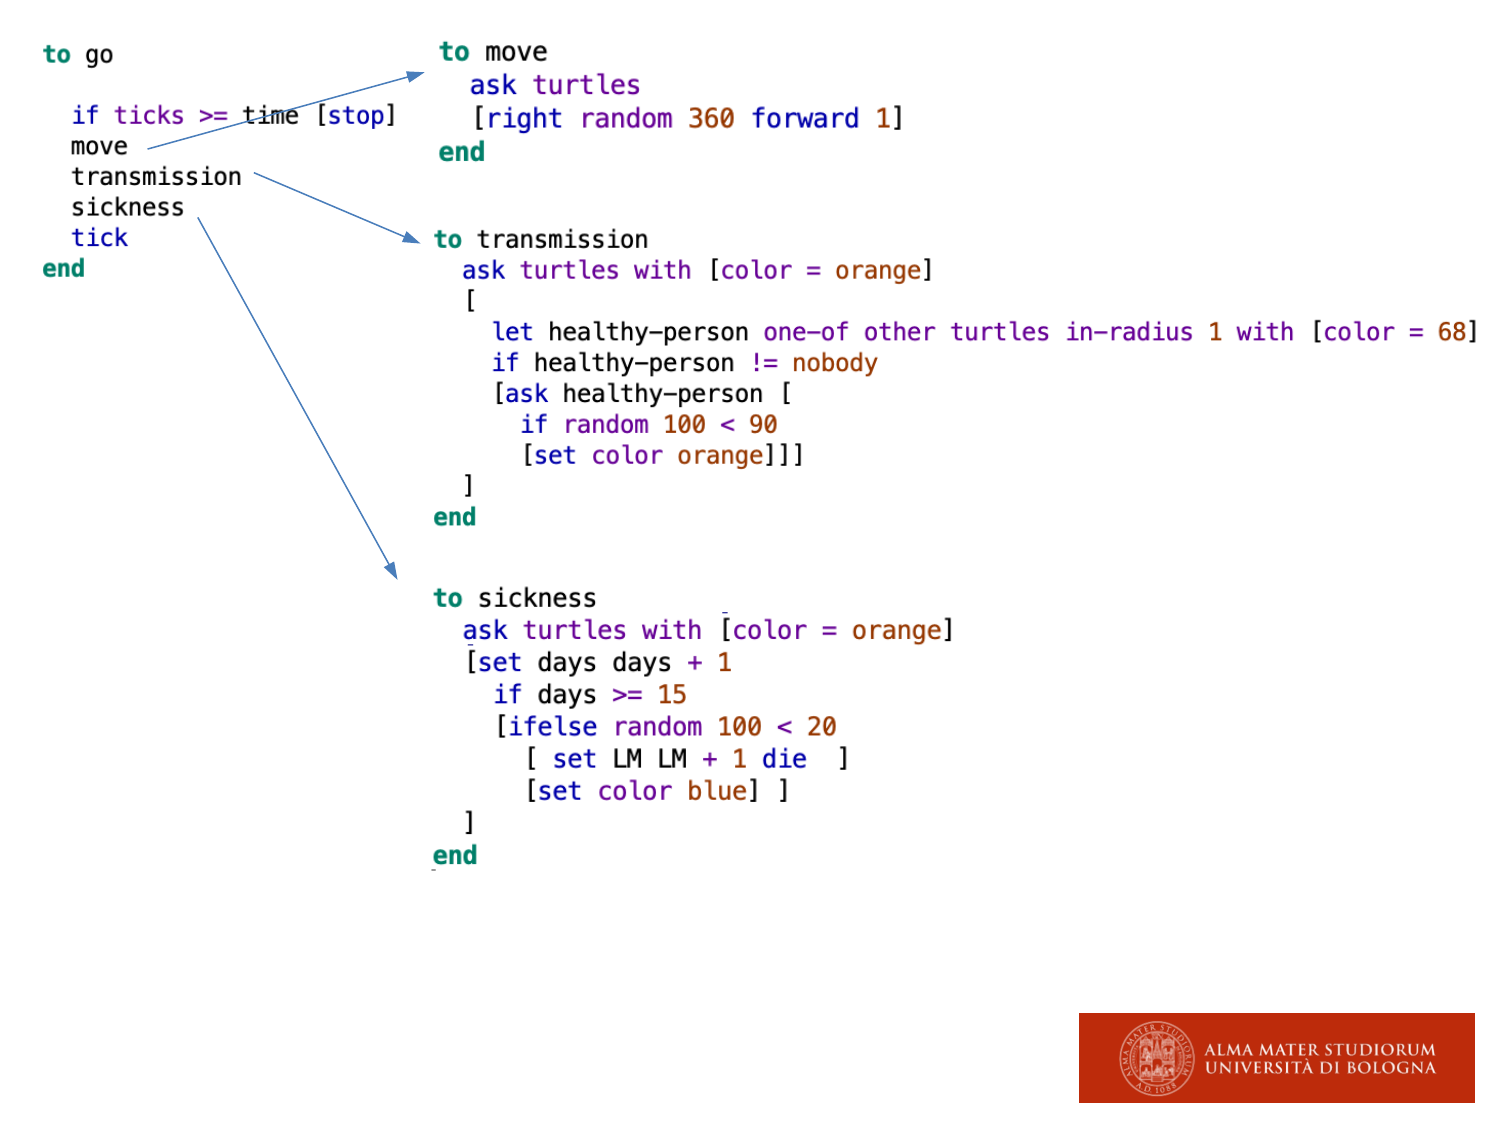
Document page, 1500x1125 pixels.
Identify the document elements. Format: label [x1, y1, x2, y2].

picture [425, 34, 922, 190]
picture [424, 579, 980, 877]
picture [34, 30, 421, 291]
picture [425, 217, 1495, 546]
